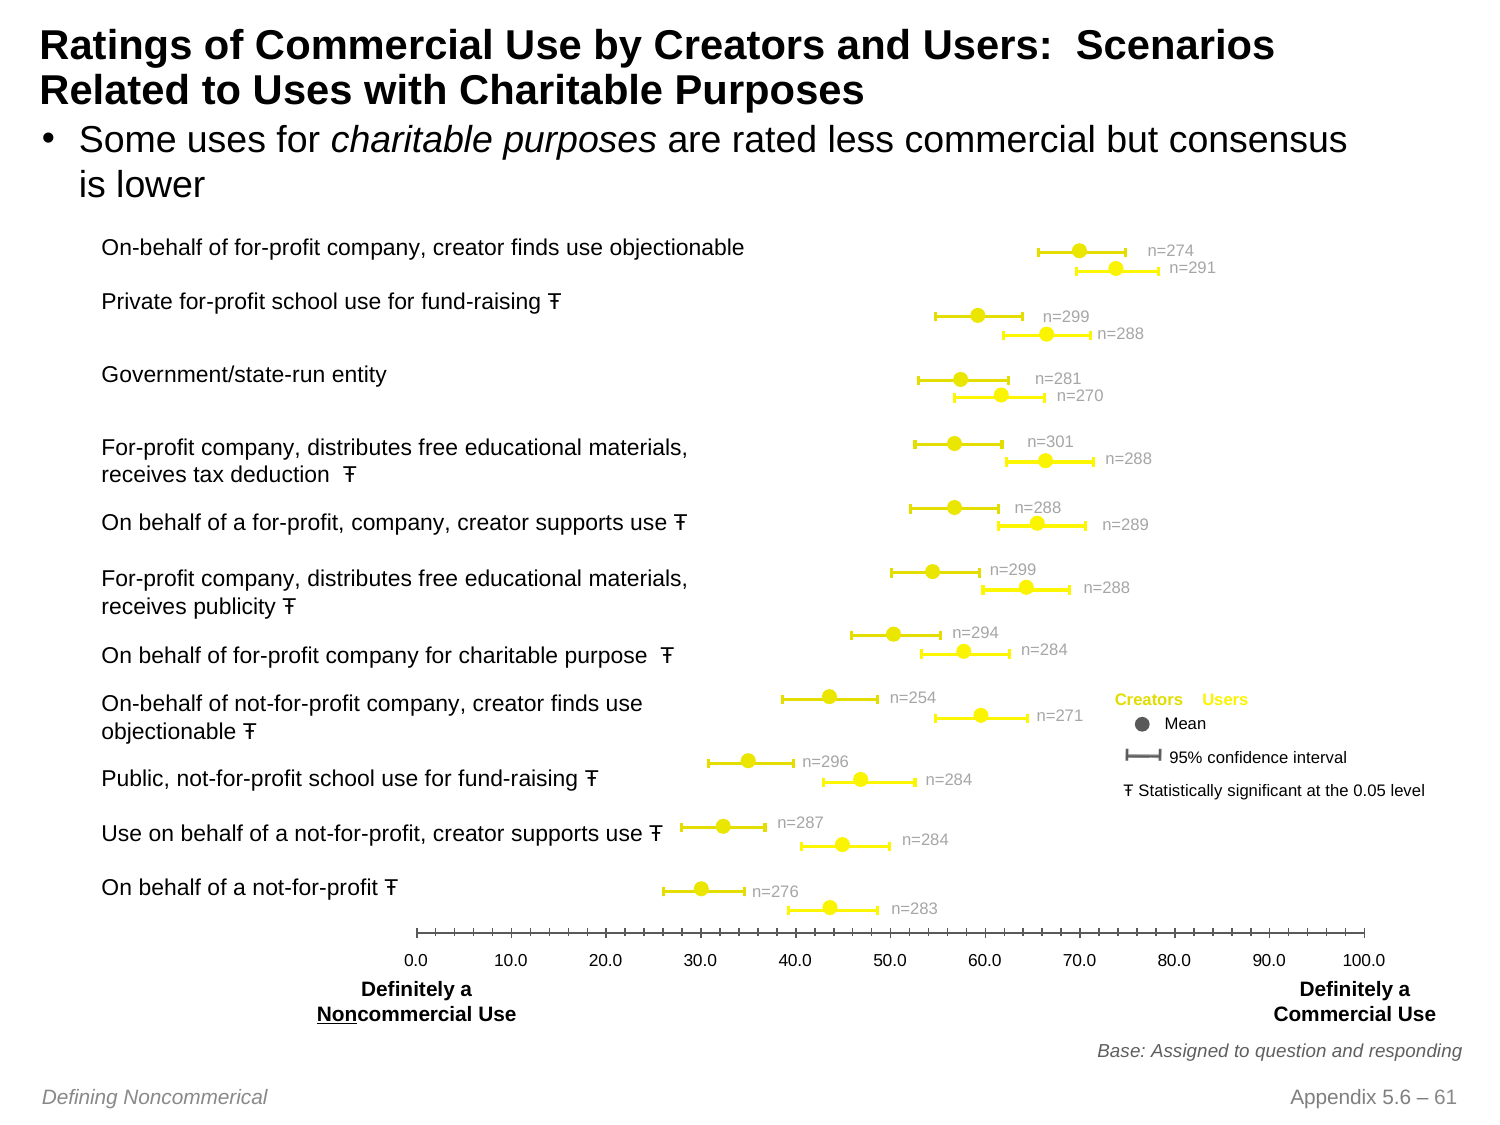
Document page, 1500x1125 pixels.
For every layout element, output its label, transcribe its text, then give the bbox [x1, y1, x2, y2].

text_box [834, 840, 850, 853]
text_box 95% confidence interval [1143, 739, 1363, 775]
text_box n=299 [1028, 298, 1166, 334]
text_box Definitely a Noncommercial Use [287, 967, 546, 1034]
text_box n=299 [975, 551, 1113, 587]
table_cell On behalf of a not-for-profit Ŧ [100, 871, 750, 926]
text_box Ratings of Commercial Use by Creators and Users: Scenarios Related to Uses with Charitable Purposes [24, 27, 1454, 110]
table_cell On behalf of a for-profit, company, creator supports use Ŧ [100, 506, 750, 562]
text_box [1030, 525, 1045, 531]
table_cell For-profit company, distributes free educational materials, receives tax deduction Ŧ [100, 431, 750, 506]
text_box n=288 [999, 488, 1138, 525]
text_box [946, 435, 963, 452]
table_cell For-profit company, distributes free educational materials, receives publicity Ŧ [100, 562, 750, 639]
text_box n=294 [937, 613, 1076, 650]
picture [385, 207, 1401, 987]
text_box [953, 371, 969, 388]
text_box n=274 [1132, 232, 1271, 268]
text_box n=283 [876, 890, 1015, 926]
text_box n=254 [875, 679, 1013, 716]
text_box [822, 909, 838, 916]
text_box [1039, 334, 1055, 342]
text_box Creators Users [1099, 680, 1288, 717]
text_box n=287 [762, 804, 901, 840]
text_box Some uses for charitable purposes are rated less commercial but consensus is lower [27, 107, 1395, 213]
text_box n=270 [1042, 377, 1180, 413]
text_box [1071, 243, 1088, 259]
text_box [1018, 587, 1034, 595]
text_box n=301 [1012, 423, 1151, 459]
text_box [956, 650, 972, 659]
text_box [1038, 459, 1054, 469]
table_cell On-behalf of not-for-profit company, creator finds use objectionable Ŧ [100, 688, 750, 763]
text_box Mean [1149, 705, 1328, 739]
text_box n=271 [1021, 696, 1160, 733]
text_box [885, 626, 902, 642]
text_box [853, 780, 869, 788]
text_box [946, 499, 963, 516]
table_cell On behalf of for-profit company for charitable purpose Ŧ [100, 639, 750, 688]
text_box Ŧ Statistically significant at the 0.05 level [1108, 772, 1500, 808]
table_header On-behalf of for-profit company, creator finds use objectionable [100, 231, 750, 285]
text_box Defining Noncommerical [27, 1066, 503, 1125]
text_box n=276 [737, 872, 876, 909]
text_box n=289 [1087, 506, 1226, 542]
text_box n=288 [1090, 440, 1229, 476]
text_box Definitely a Commercial Use [1234, 967, 1476, 1030]
text_box n=288 [1082, 315, 1221, 352]
text_box n=281 [1020, 360, 1158, 396]
text_box n=284 [910, 760, 1049, 797]
text_box [715, 818, 731, 834]
text_box n=291 [1154, 249, 1293, 285]
text_box n=288 [1068, 568, 1207, 605]
text_box n=284 [1006, 631, 1144, 667]
text_box [924, 564, 941, 580]
text_box [970, 307, 986, 323]
table_cell Government/state-run entity [100, 358, 750, 431]
text_box [973, 716, 989, 723]
text_box n=284 [887, 821, 1026, 857]
text_box [1108, 260, 1124, 277]
table_cell Private for-profit school use for fund-raising Ŧ [100, 285, 750, 358]
text_box [740, 753, 756, 769]
text_box Base: Assigned to question and responding [1018, 1030, 1477, 1069]
text_box [821, 689, 838, 705]
table_cell Public, not-for-profit school use for fund-raising Ŧ [100, 763, 750, 817]
text_box [693, 881, 709, 897]
text_box n=296 [787, 743, 926, 780]
table_cell Use on behalf of a not-for-profit, creator supports use Ŧ [100, 817, 750, 871]
text_box Appendix 5.6 – <number> [1121, 1066, 1472, 1125]
text_box [993, 387, 1009, 403]
